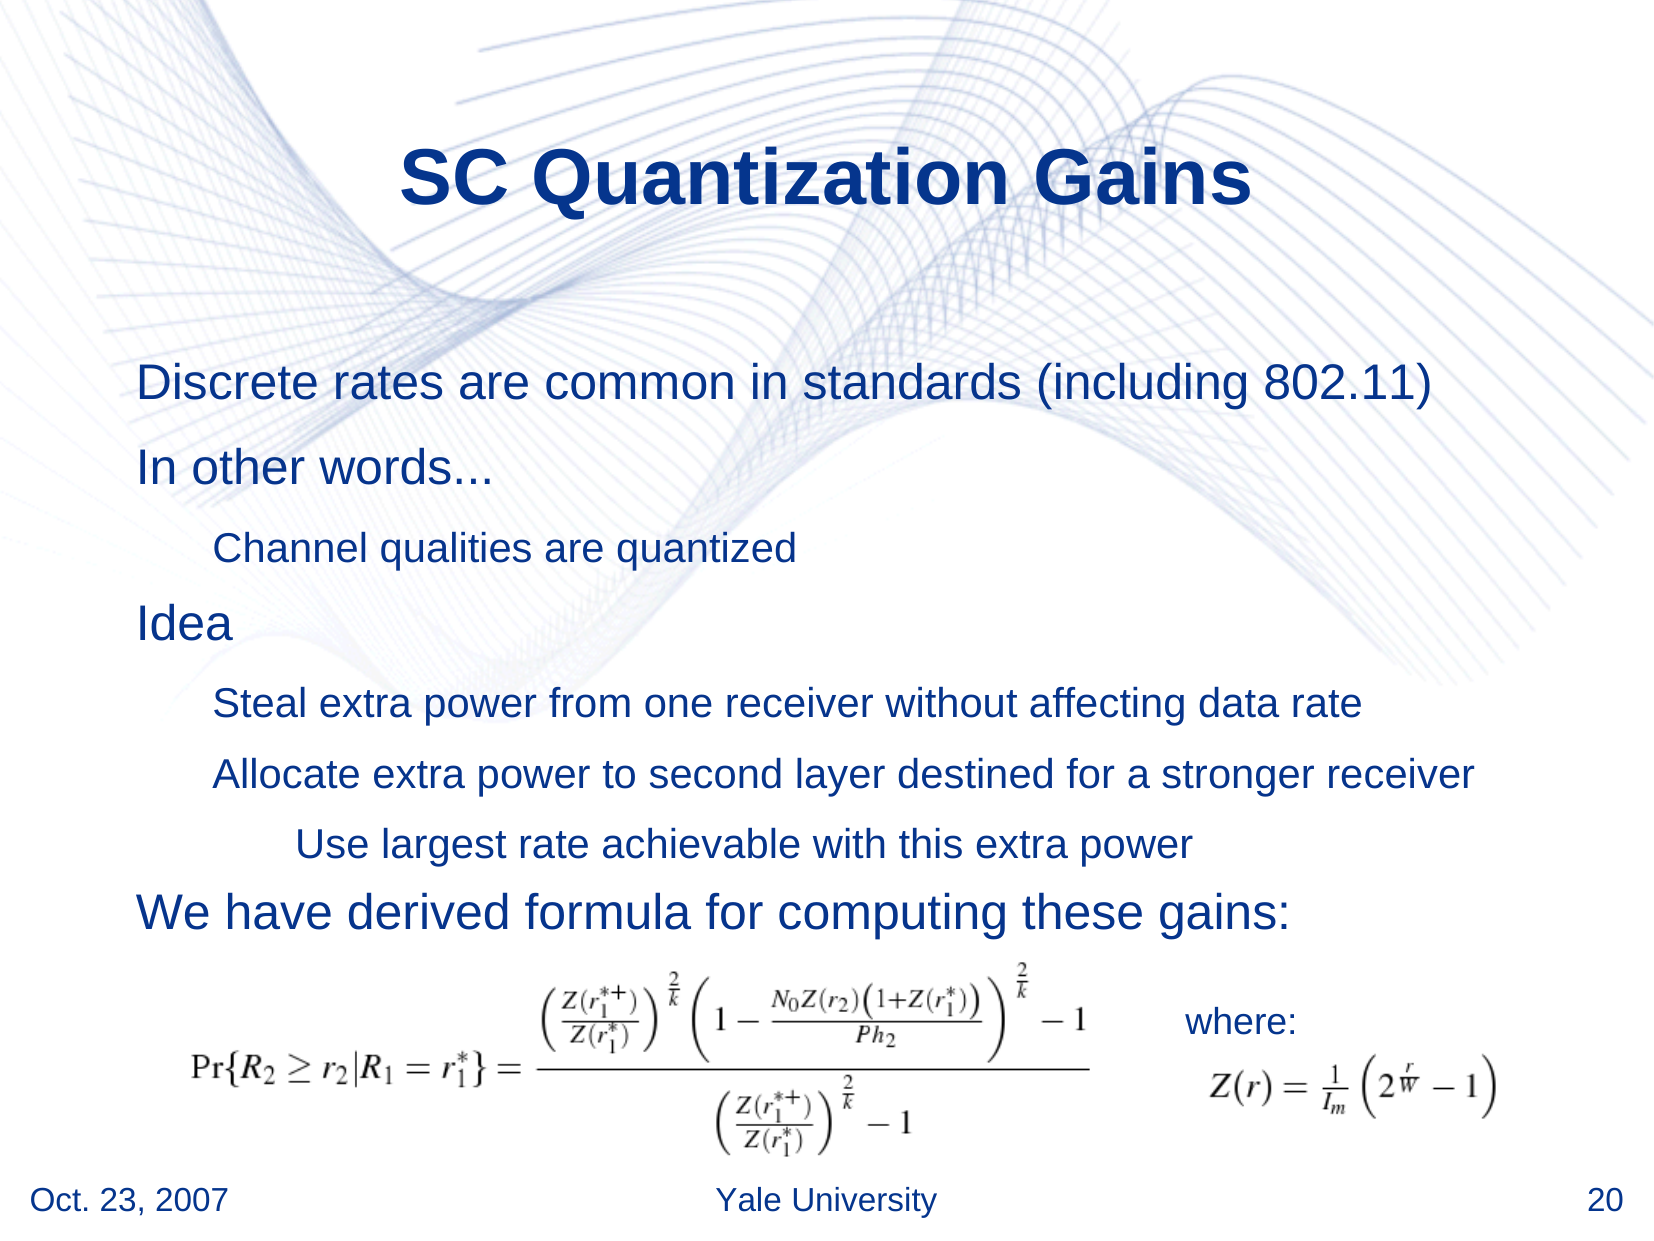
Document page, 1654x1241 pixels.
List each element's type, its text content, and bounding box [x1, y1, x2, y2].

list Discrete rates are common in standards (including 802.11) In other words... Channel qualities are quantized Idea Steal extra power from one receiver without affecting data rate Allocate extra power to second layer destined for a stronger receiver Use largest rate achievable with this extra power We have derived formula for computing these gains: [118, 354, 1536, 976]
text_box where: [1170, 993, 1313, 1051]
picture [0, 0, 1654, 1241]
title SC Quantization Gains [118, 66, 1536, 288]
